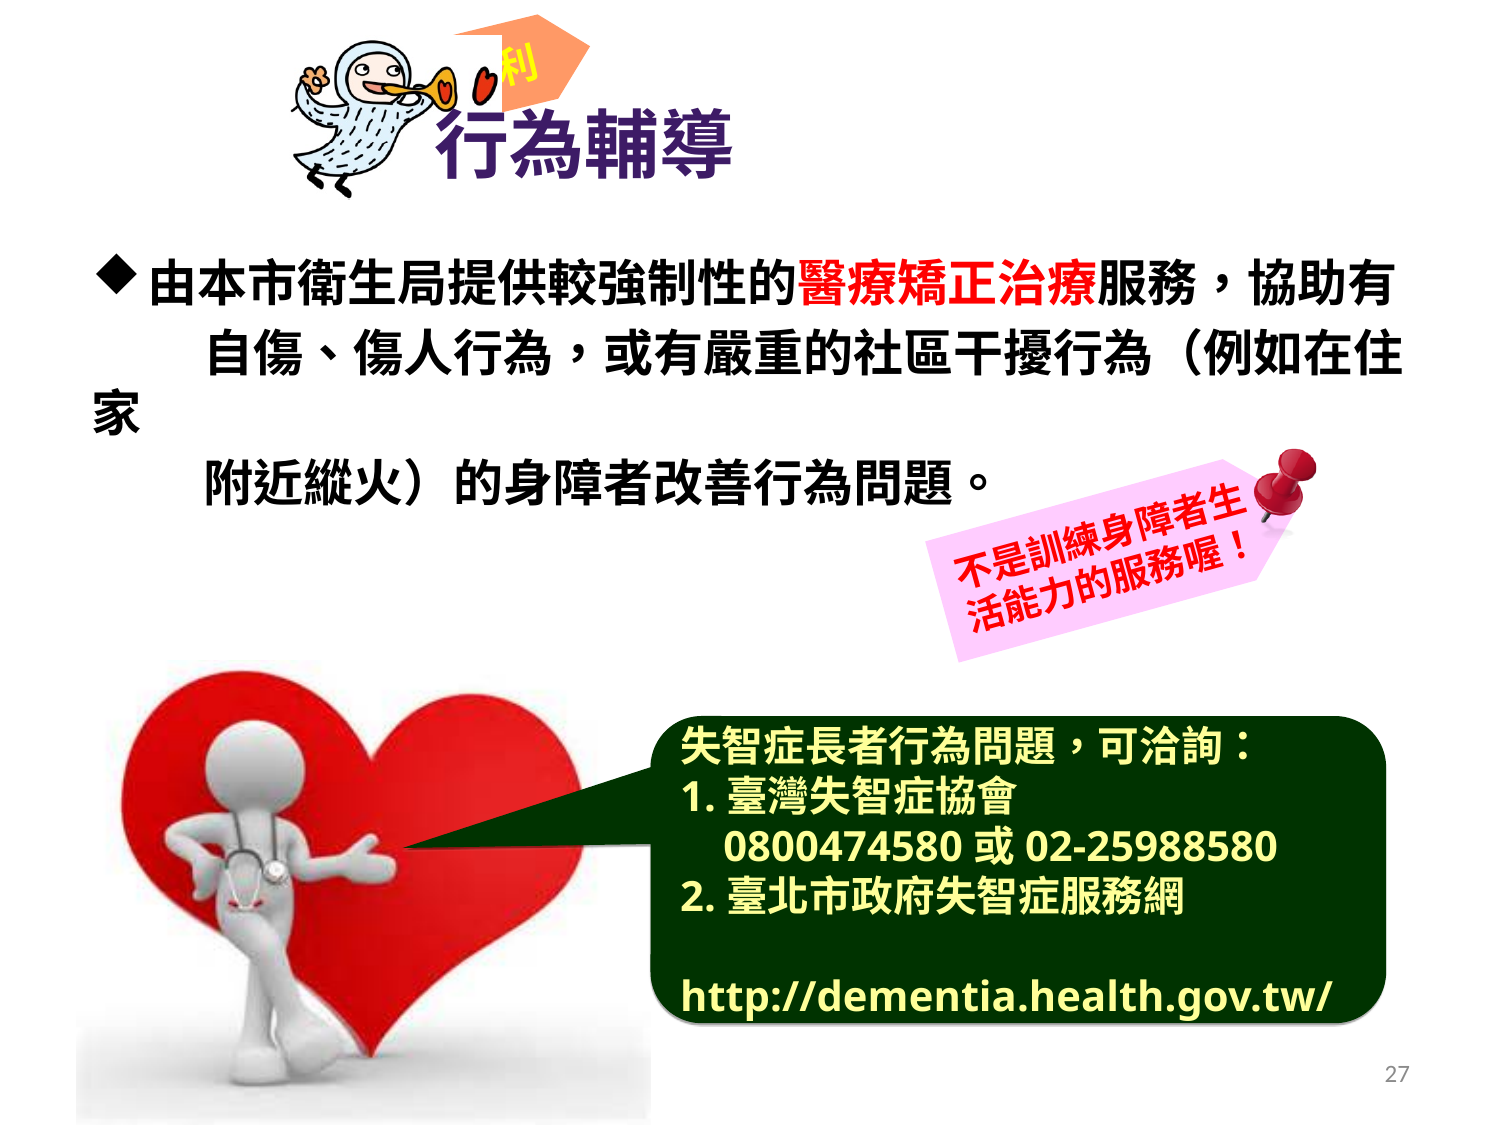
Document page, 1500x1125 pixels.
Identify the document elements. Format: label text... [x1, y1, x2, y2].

slide_number <編號> [1074, 1042, 1425, 1103]
picture [289, 35, 502, 200]
picture [1233, 442, 1337, 546]
text_box 不是訓練身障者生活能力的服務喔！ [925, 459, 1276, 663]
text_box 失智症長者行為問題，可洽詢： 1.臺灣失智症協會 0800474580或02-25988580 2.臺北市政府失智症服務網 http://dementia.health.gov.tw/ [402, 715, 1387, 1024]
text_box 第3類福利 [453, 14, 591, 65]
picture [76, 660, 651, 1125]
title 行為輔導 [419, 65, 1500, 220]
list 由本市衛生局提供較強制性的醫療矯正治療服務，協助有 自傷、傷人行為，或有嚴重的社區干擾行為（例如在住家 附近縱火）的身障者改善行為問題。 [76, 243, 1450, 513]
